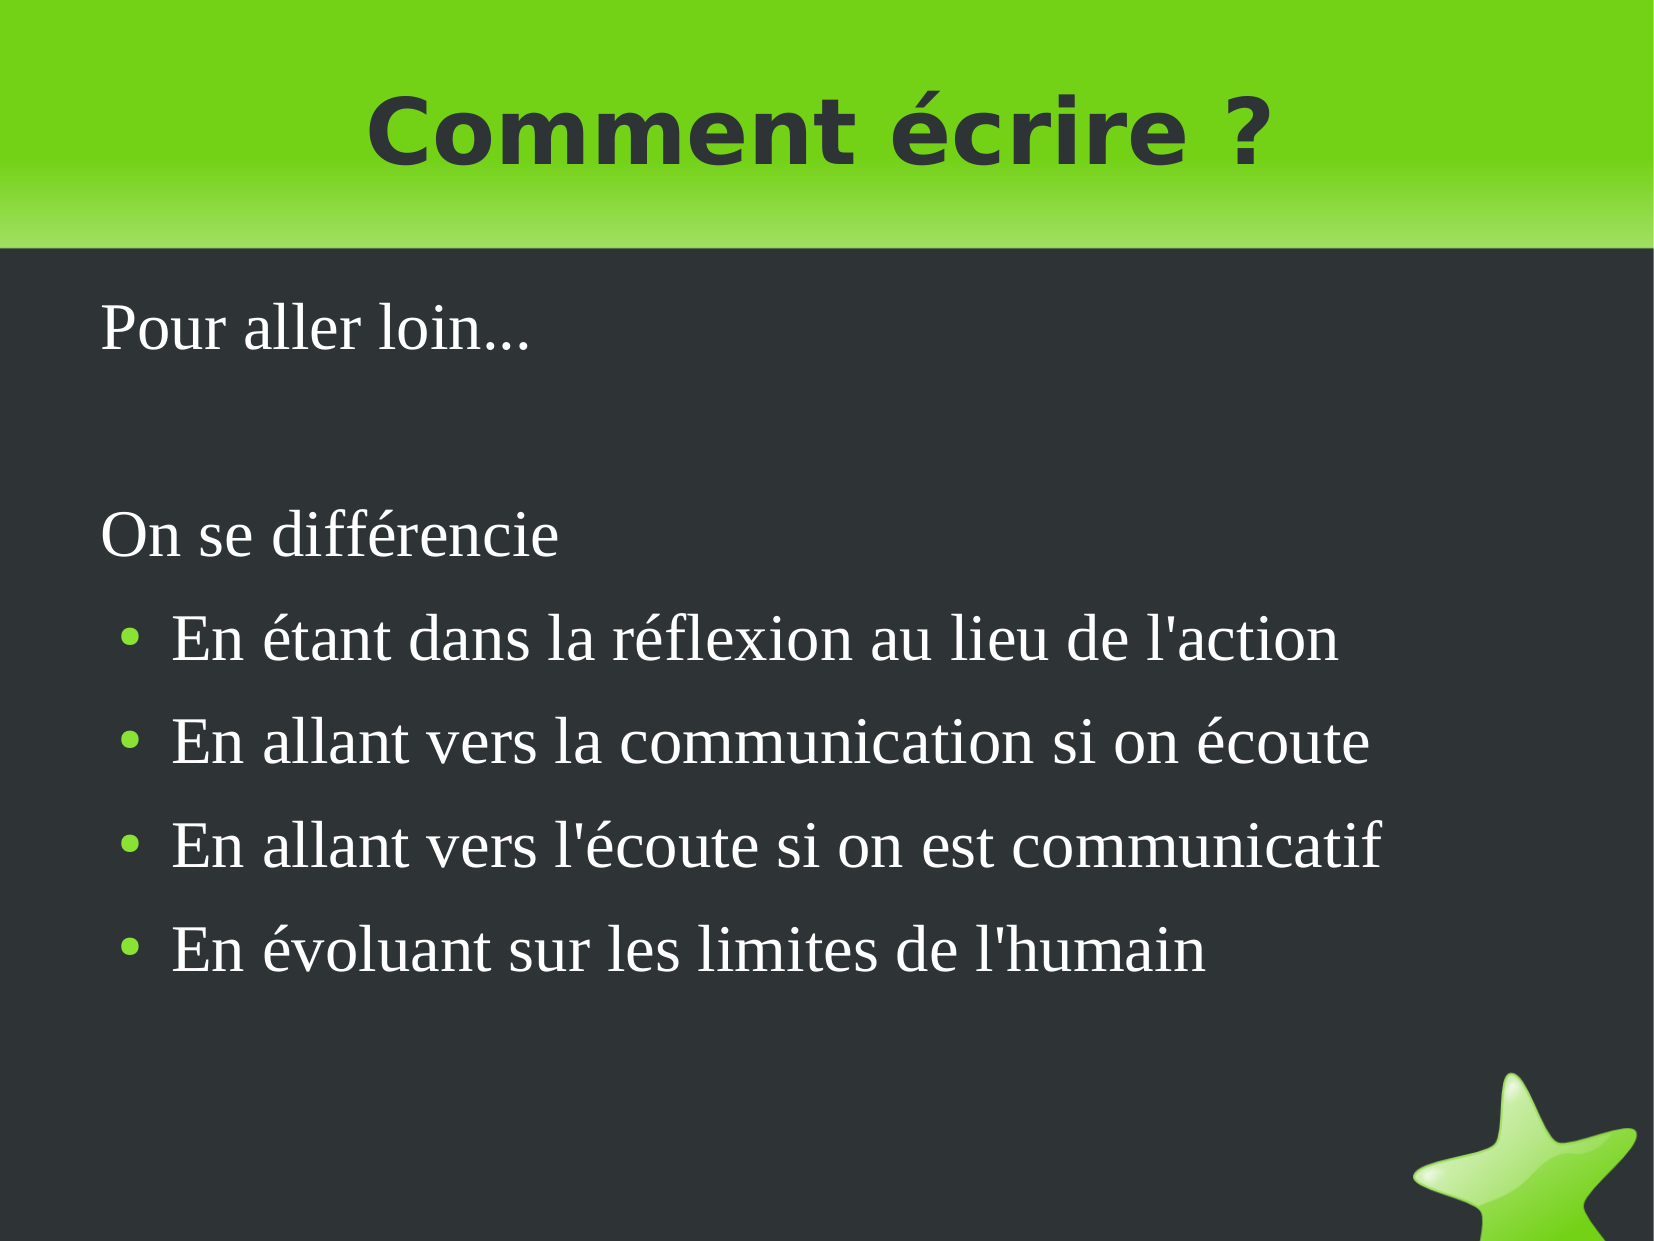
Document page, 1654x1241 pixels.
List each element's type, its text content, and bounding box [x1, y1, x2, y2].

list Pour aller loin... On se différencie En étant dans la réflexion au lieu de l'action En allant vers la communication si on écoute En allant vers l'écoute si on est communicatif En évoluant sur les limites de l'humain [82, 290, 1571, 1094]
title Comment écrire ? [76, 36, 1565, 229]
picture [0, 0, 1654, 1241]
